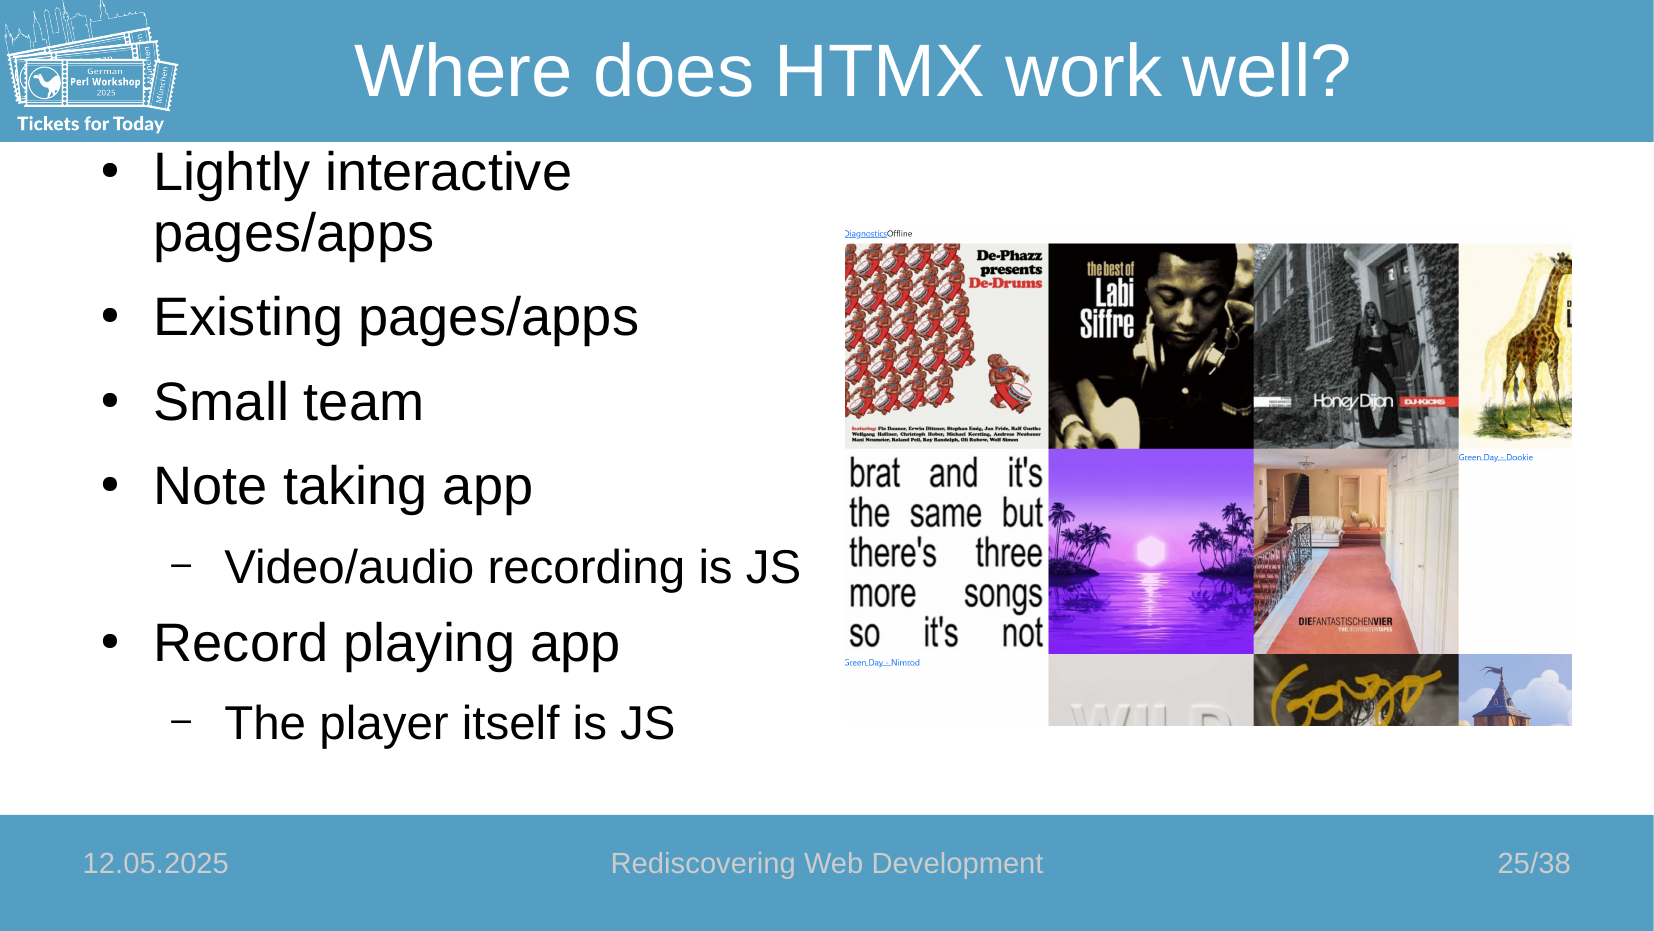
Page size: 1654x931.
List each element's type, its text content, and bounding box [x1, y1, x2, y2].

picture [3, 0, 180, 154]
picture [845, 230, 1572, 726]
list Lightly interactive pages/apps Existing pages/apps Small team Note taking app Video/audio recording is JS Record playing app The player itself is JS [82, 141, 809, 815]
title Where does HTMX work well? [354, 5, 1654, 136]
